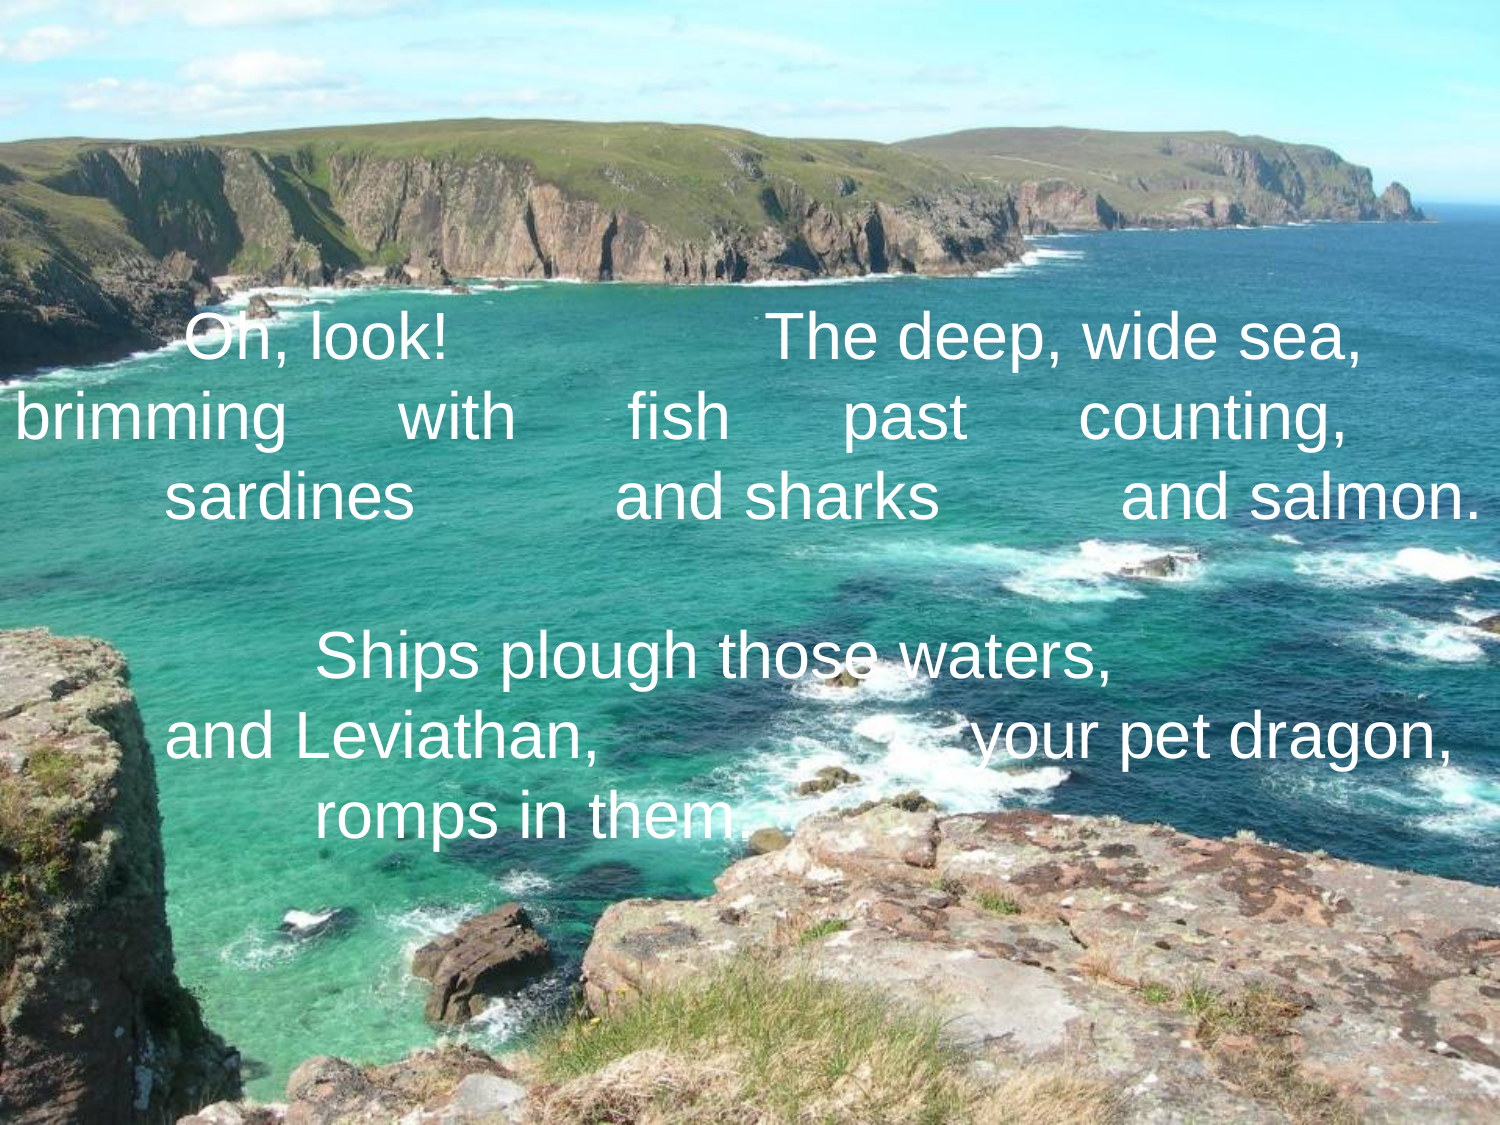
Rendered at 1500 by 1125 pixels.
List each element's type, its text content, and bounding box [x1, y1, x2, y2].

text_box Oh, look! The deep, wide sea, brimming with fish past counting, sardines and sharks and salmon. Ships plough those waters, and Leviathan, your pet dragon, romps in them. [0, 284, 1500, 860]
picture [0, 860, 1500, 1125]
picture [0, 0, 1500, 284]
